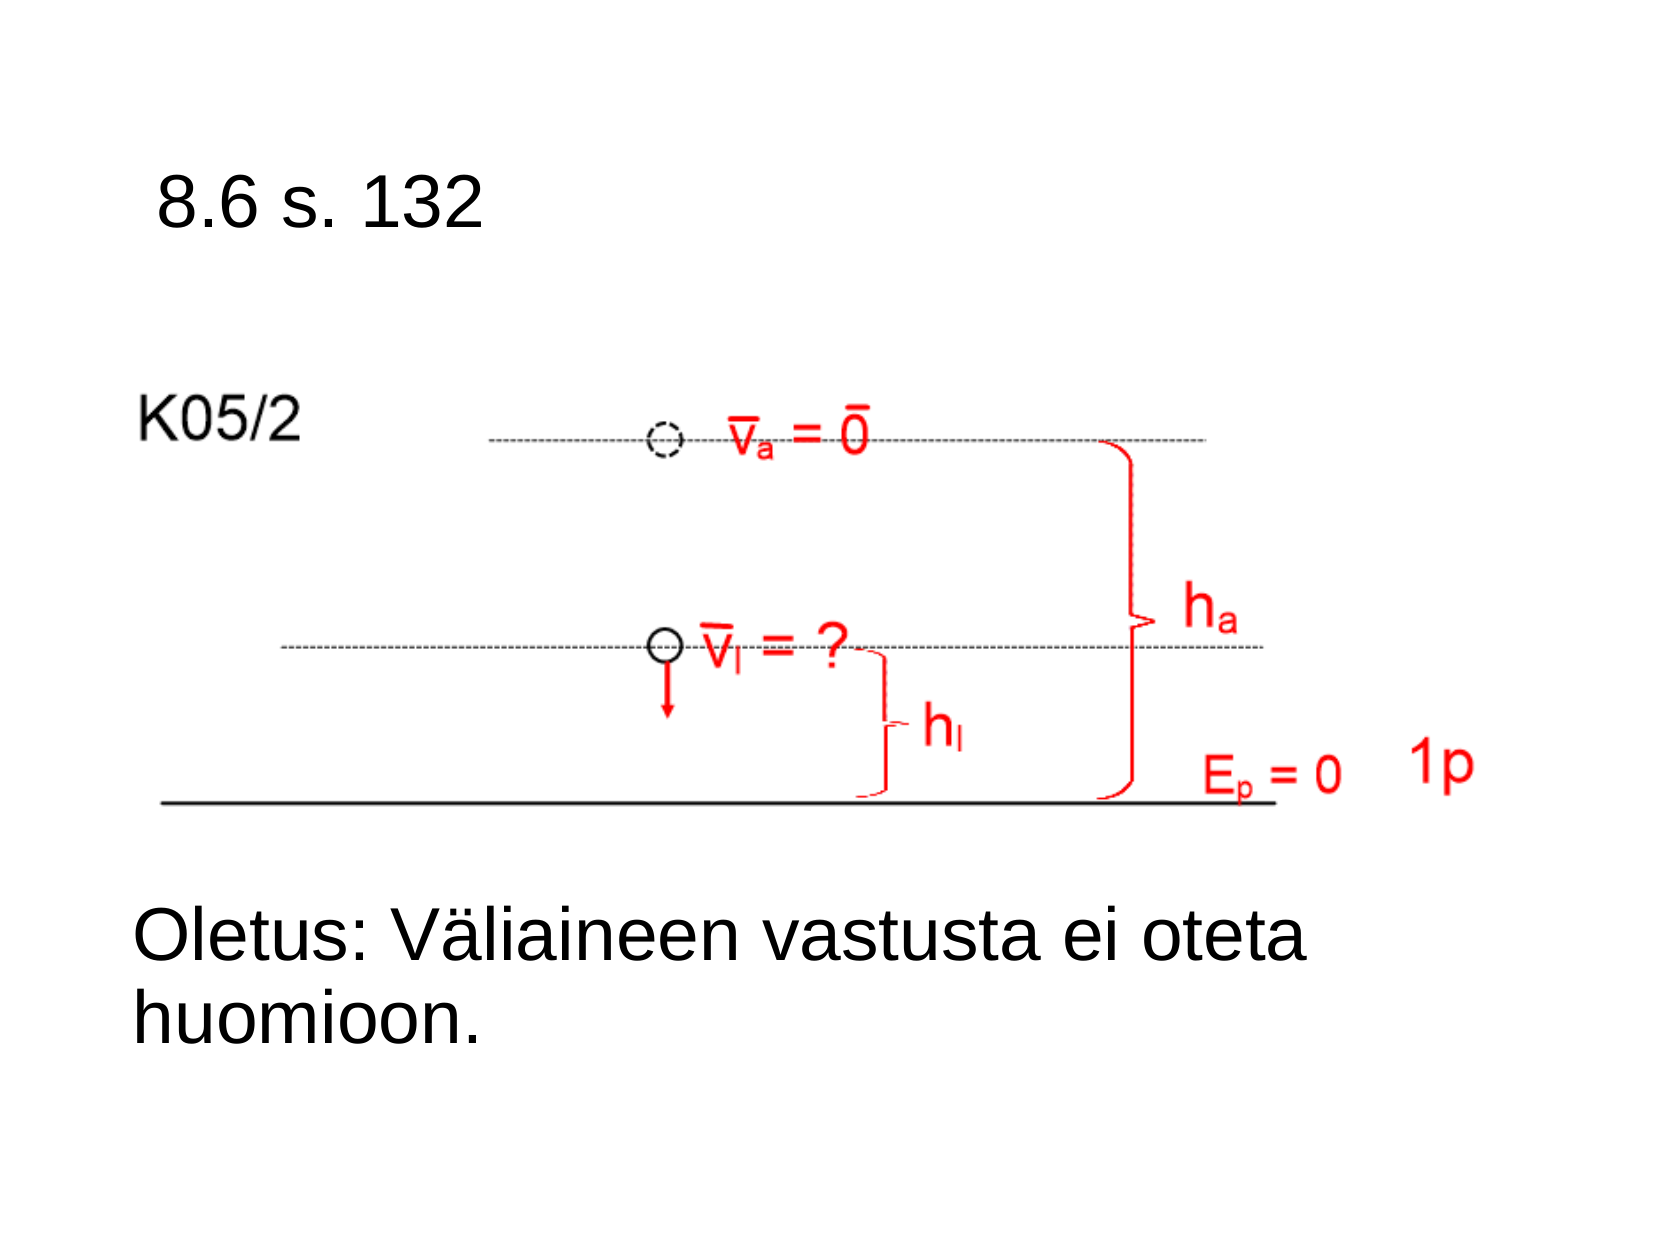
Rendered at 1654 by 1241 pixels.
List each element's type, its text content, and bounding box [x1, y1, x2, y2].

text_box Oletus: Väliaineen vastusta ei oteta huomioon. [117, 885, 1536, 1159]
text_box 8.6 s. 132 [141, 153, 501, 253]
picture [89, 271, 1524, 853]
